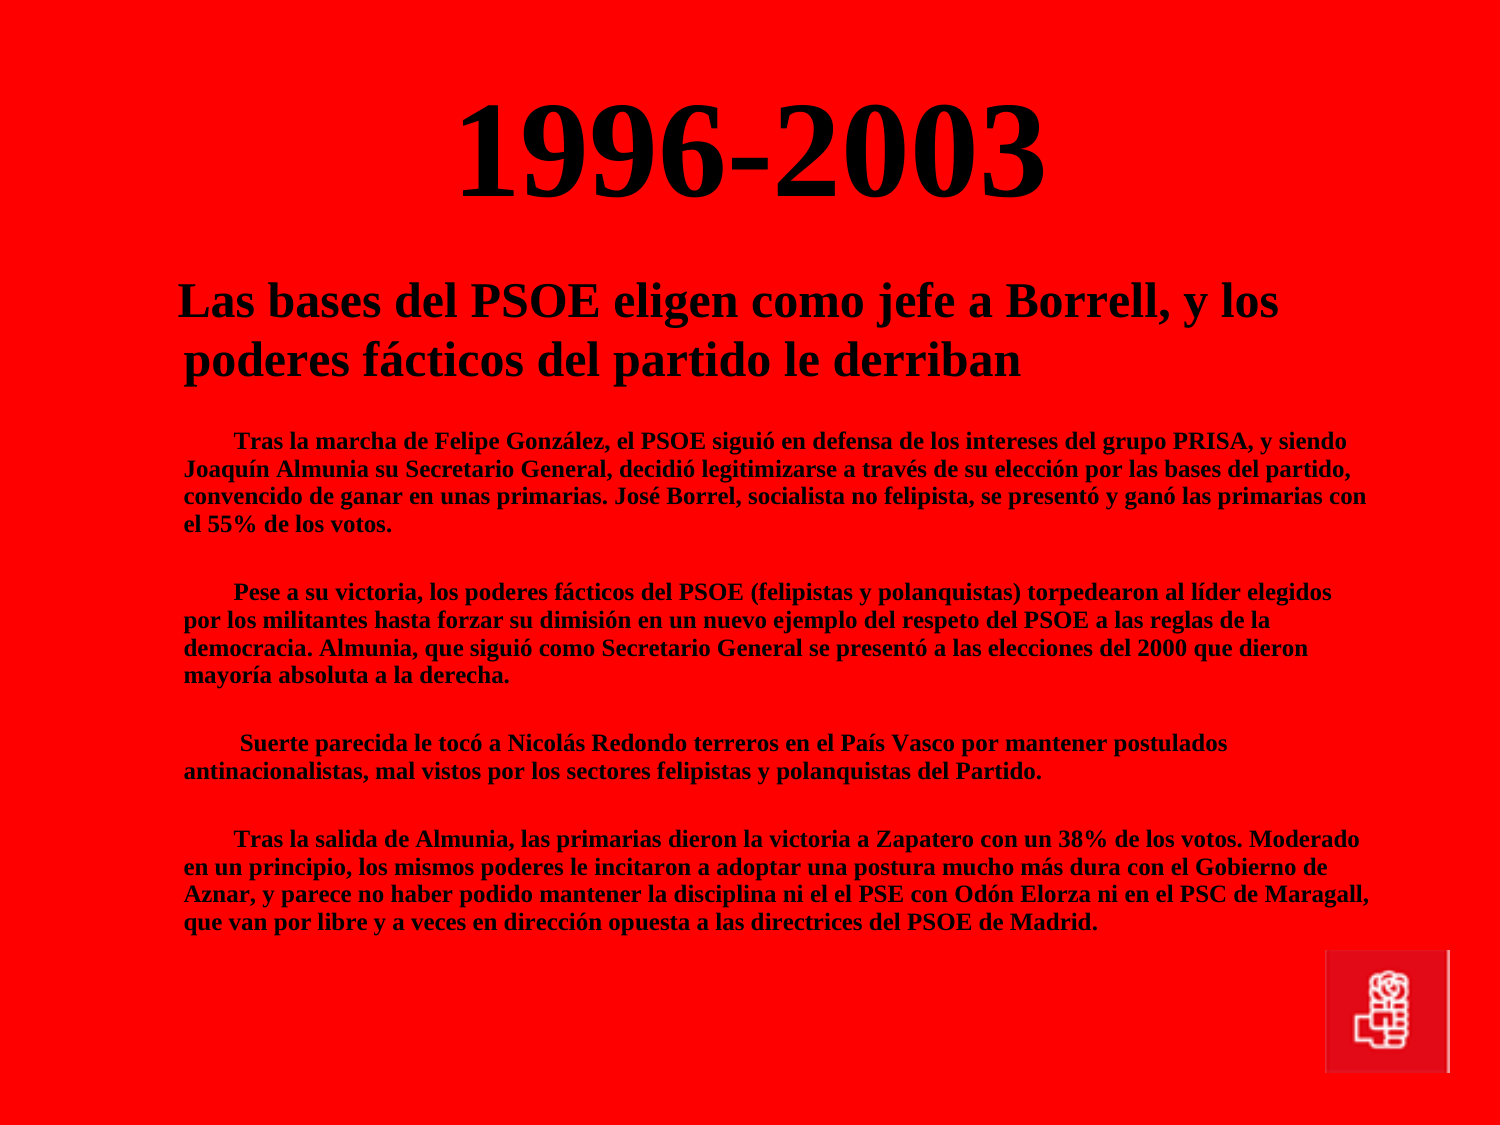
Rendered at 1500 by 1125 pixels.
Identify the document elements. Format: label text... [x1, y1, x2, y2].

picture [1325, 950, 1450, 1073]
list Las bases del PSOE eligen como jefe a Borrell, y los poderes fácticos del partido le derriban Tras la marcha de Felipe González, el PSOE siguió en defensa de los intereses del grupo PRISA, y siendo Joaquín Almunia su Secretario General, decidió legitimizarse a través de su elección por las bases del partido, convencido de ganar en unas primarias. José Borrel, socialista no felipista, se presentó y ganó las primarias con el 55% de los votos. Pese a su victoria, los poderes fácticos del PSOE (felipistas y polanquistas) torpedearon al líder elegidos por los militantes hasta forzar su dimisión en un nuevo ejemplo del respeto del PSOE a las reglas de la democracia. Almunia, que siguió como Secretario General se presentó a las elecciones del 2000 que dieron mayoría absoluta a la derecha. Suerte parecida le tocó a Nicolás Redondo terreros en el País Vasco por mantener postulados antinacionalistas, mal vistos por los sectores felipistas y polanquistas del Partido. Tras la salida de Almunia, las primarias dieron la victoria a Zapatero con un 38% de los votos. Moderado en un principio, los mismos poderes le incitaron a adoptar una postura mucho más dura con el Gobierno de Aznar, y parece no haber podido mantener la disciplina ni el el PSE con Odón Elorza ni en el PSC de Maragall, que van por libre y a veces en dirección opuesta a las directrices del PSOE de Madrid. [112, 249, 1388, 1038]
title 1996-2003 [112, 59, 1388, 241]
